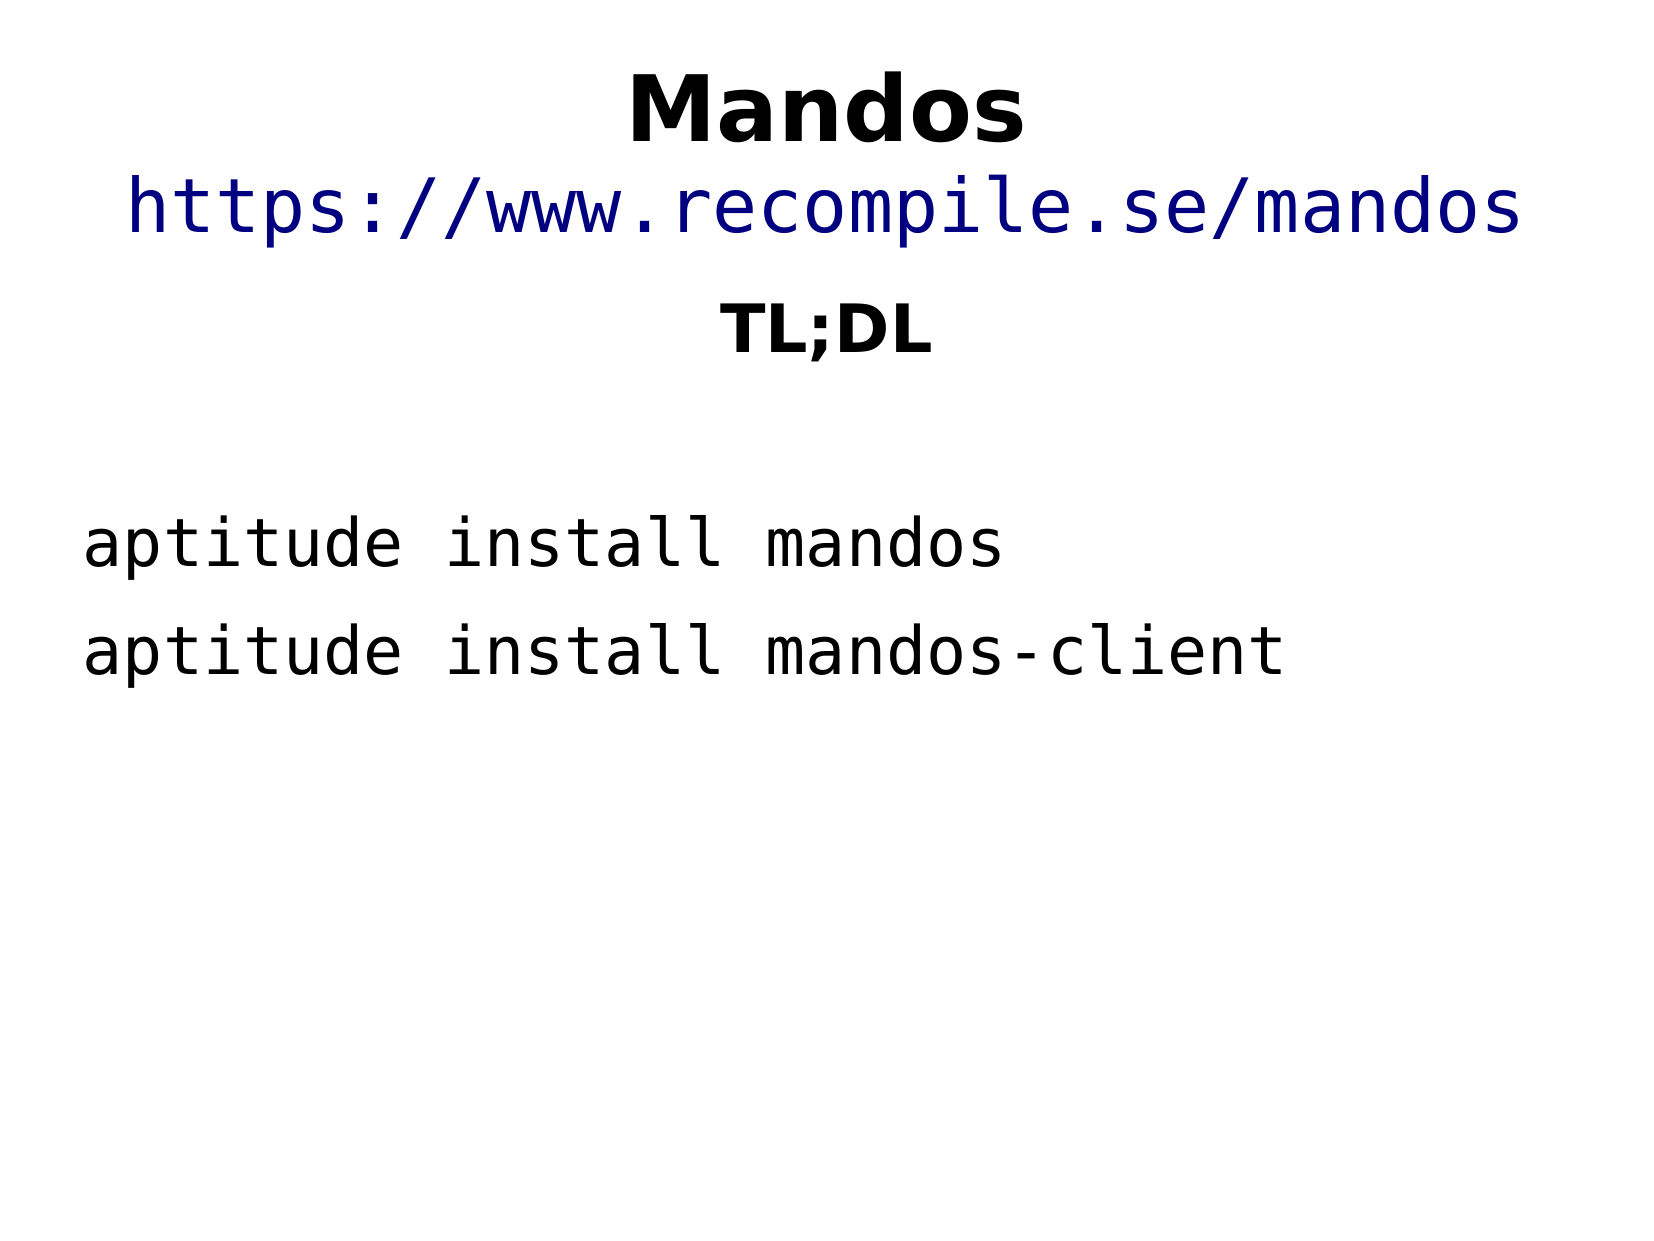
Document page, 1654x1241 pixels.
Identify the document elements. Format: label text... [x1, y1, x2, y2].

list TL;DL aptitude install mandos aptitude install mandos-client [82, 290, 1571, 1010]
title Mandos https://www.recompile.se/mandos [82, 49, 1571, 257]
